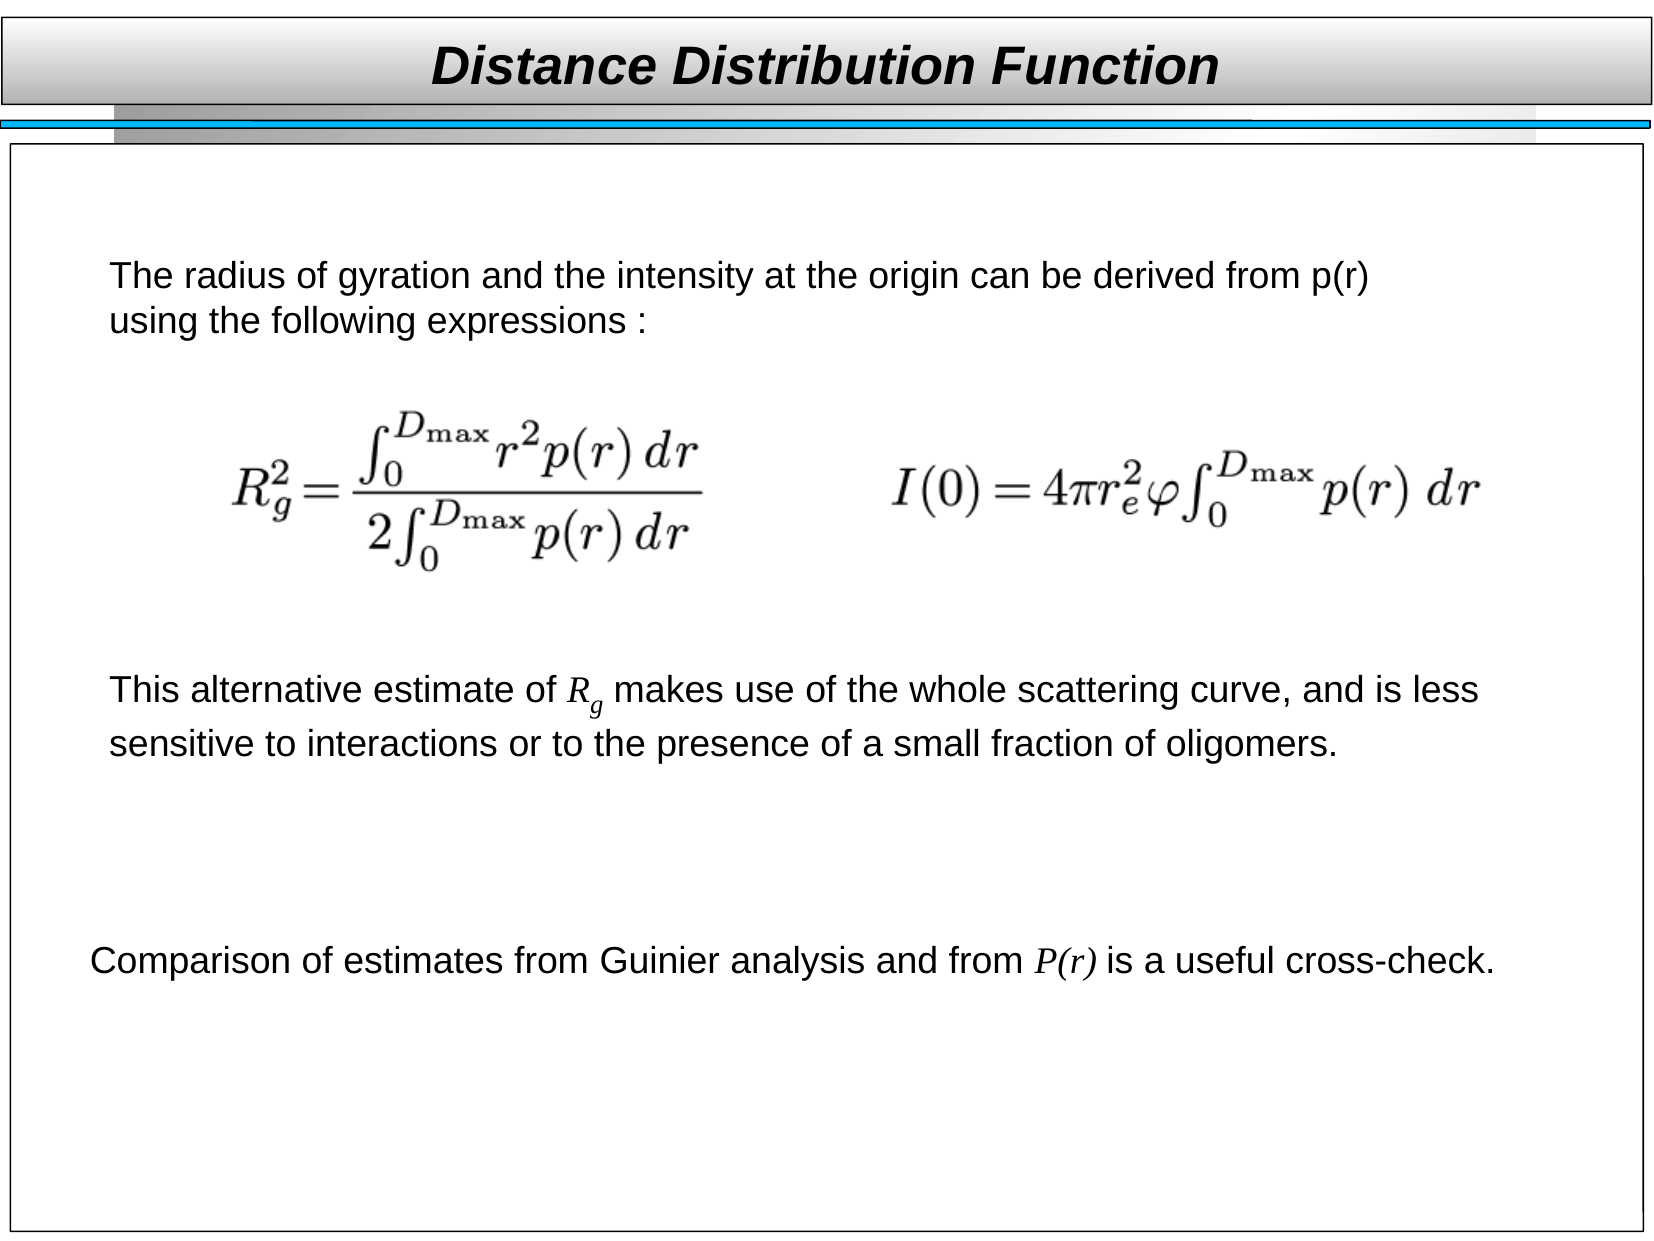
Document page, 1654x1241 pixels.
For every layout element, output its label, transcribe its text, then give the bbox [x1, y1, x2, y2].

text_box The radius of gyration and the intensity at the origin can be derived from p(r) using the following expressions : This alternative estimate of Rg makes use of the whole scattering curve, and is less sensitive to interactions or to the presence of a small fraction of oligomers. [94, 243, 1548, 772]
text_box Distance Distribution Function [1, 17, 1652, 105]
text_box [0, 120, 1651, 129]
picture [861, 425, 1509, 557]
text_box Comparison of estimates from Guinier analysis and from P(r) is a useful cross-check. [75, 928, 1561, 989]
picture [201, 395, 752, 587]
